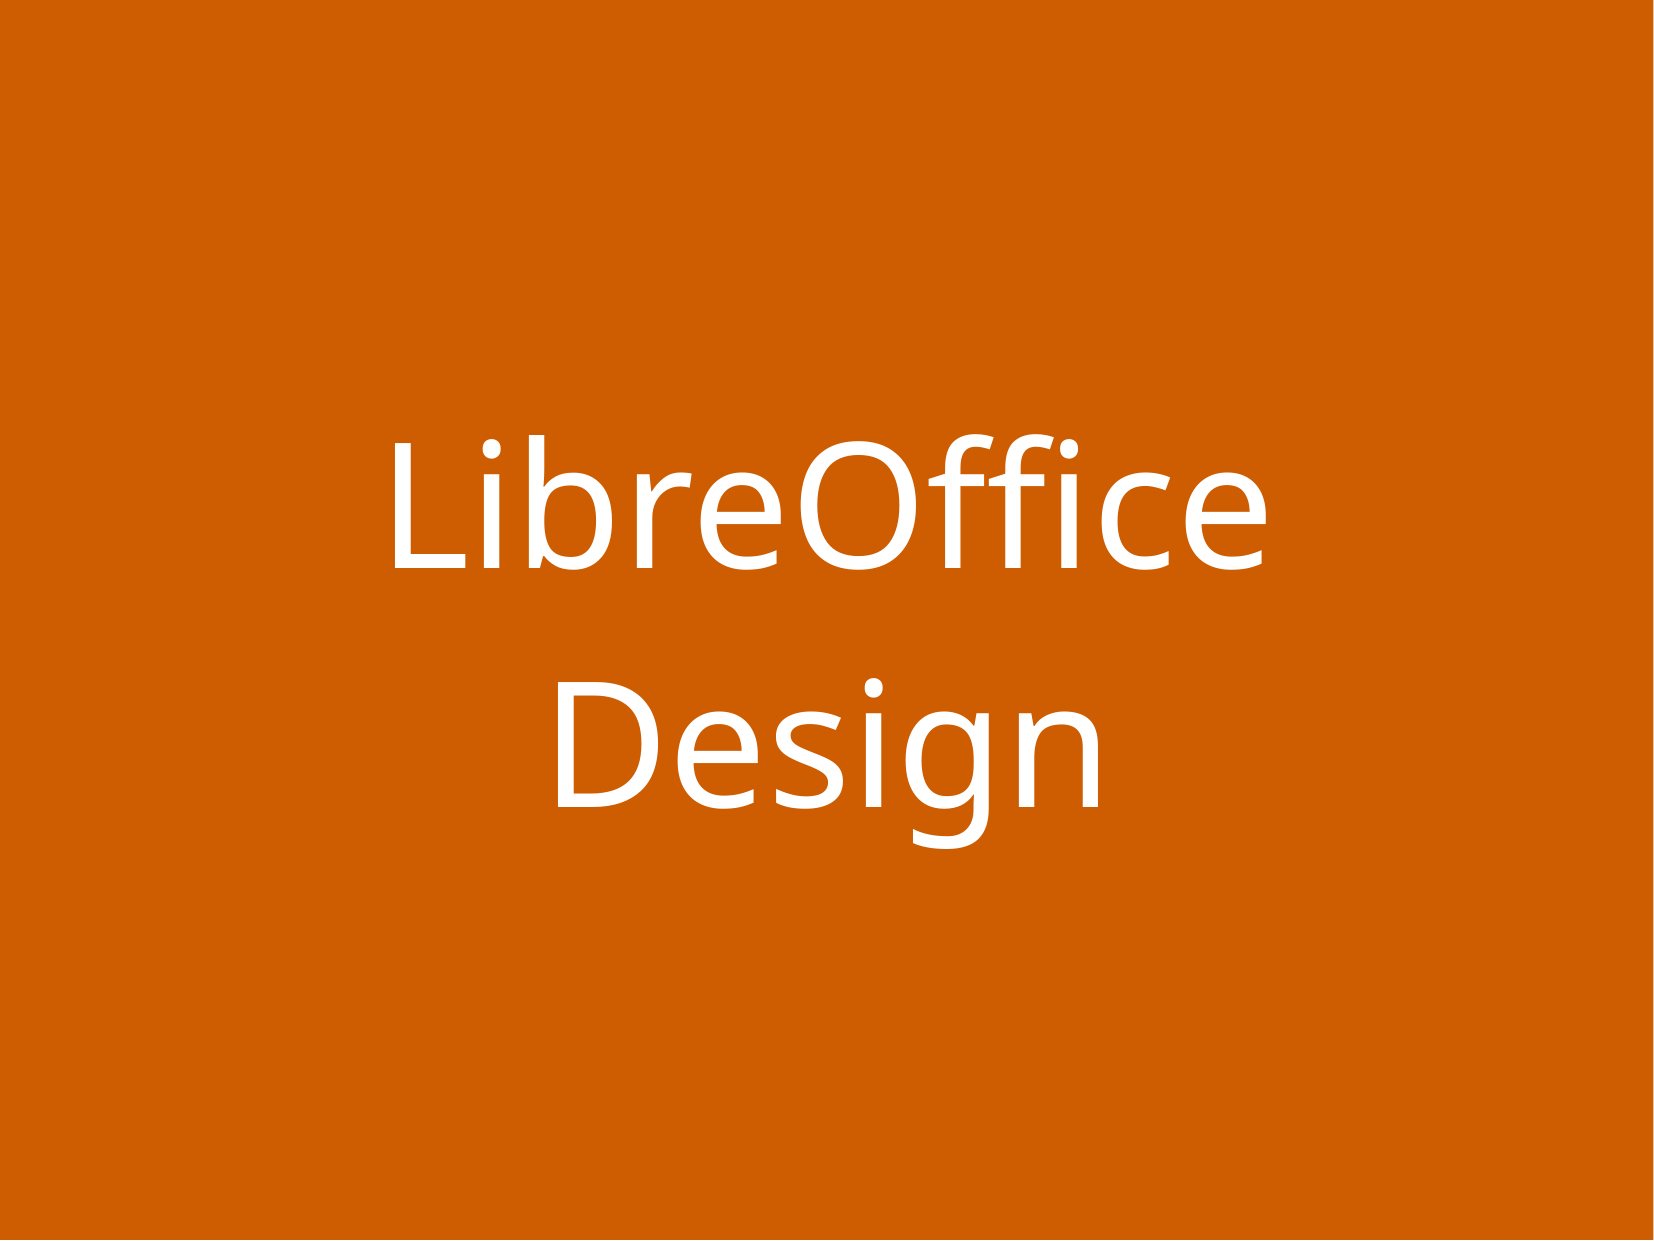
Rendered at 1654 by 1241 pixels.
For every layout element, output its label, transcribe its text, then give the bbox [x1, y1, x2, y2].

title LibreOffice Design [82, 515, 1571, 726]
